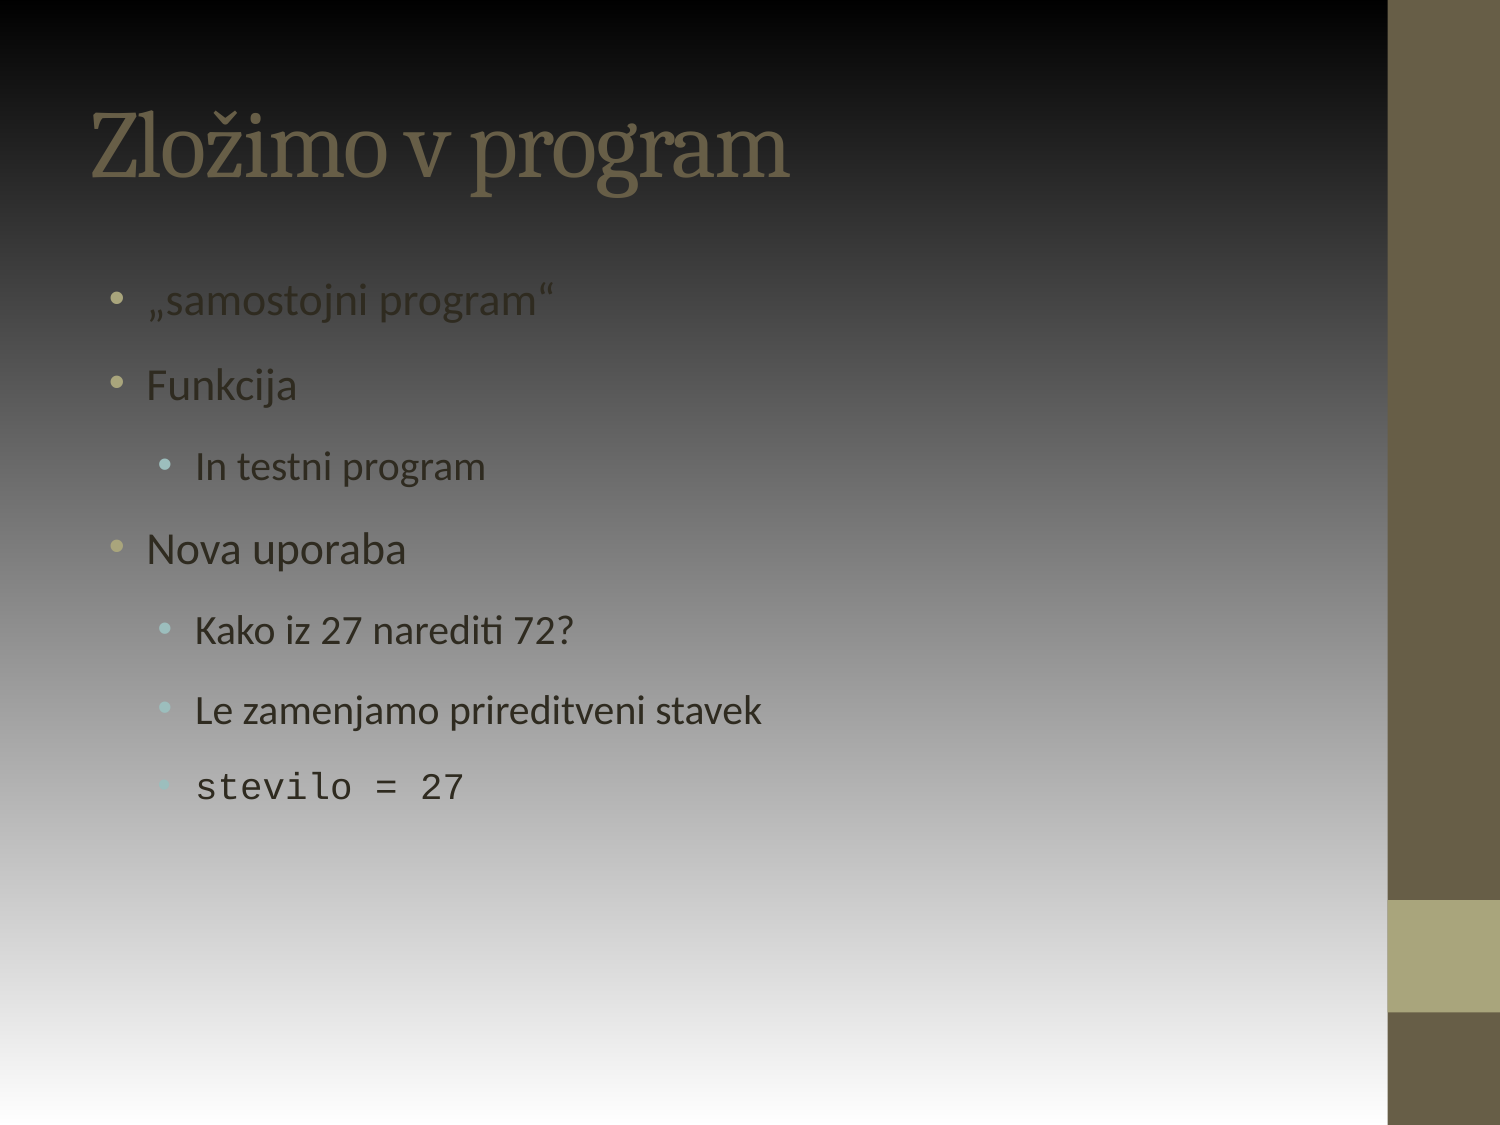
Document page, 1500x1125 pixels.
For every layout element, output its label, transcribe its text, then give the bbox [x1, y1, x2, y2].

title Zložimo v program [75, 45, 1325, 233]
list „samostojni program“ Funkcija In testni program Nova uporaba Kako iz 27 narediti 72? Le zamenjamo prireditveni stavek stevilo = 27 [75, 262, 1325, 1050]
